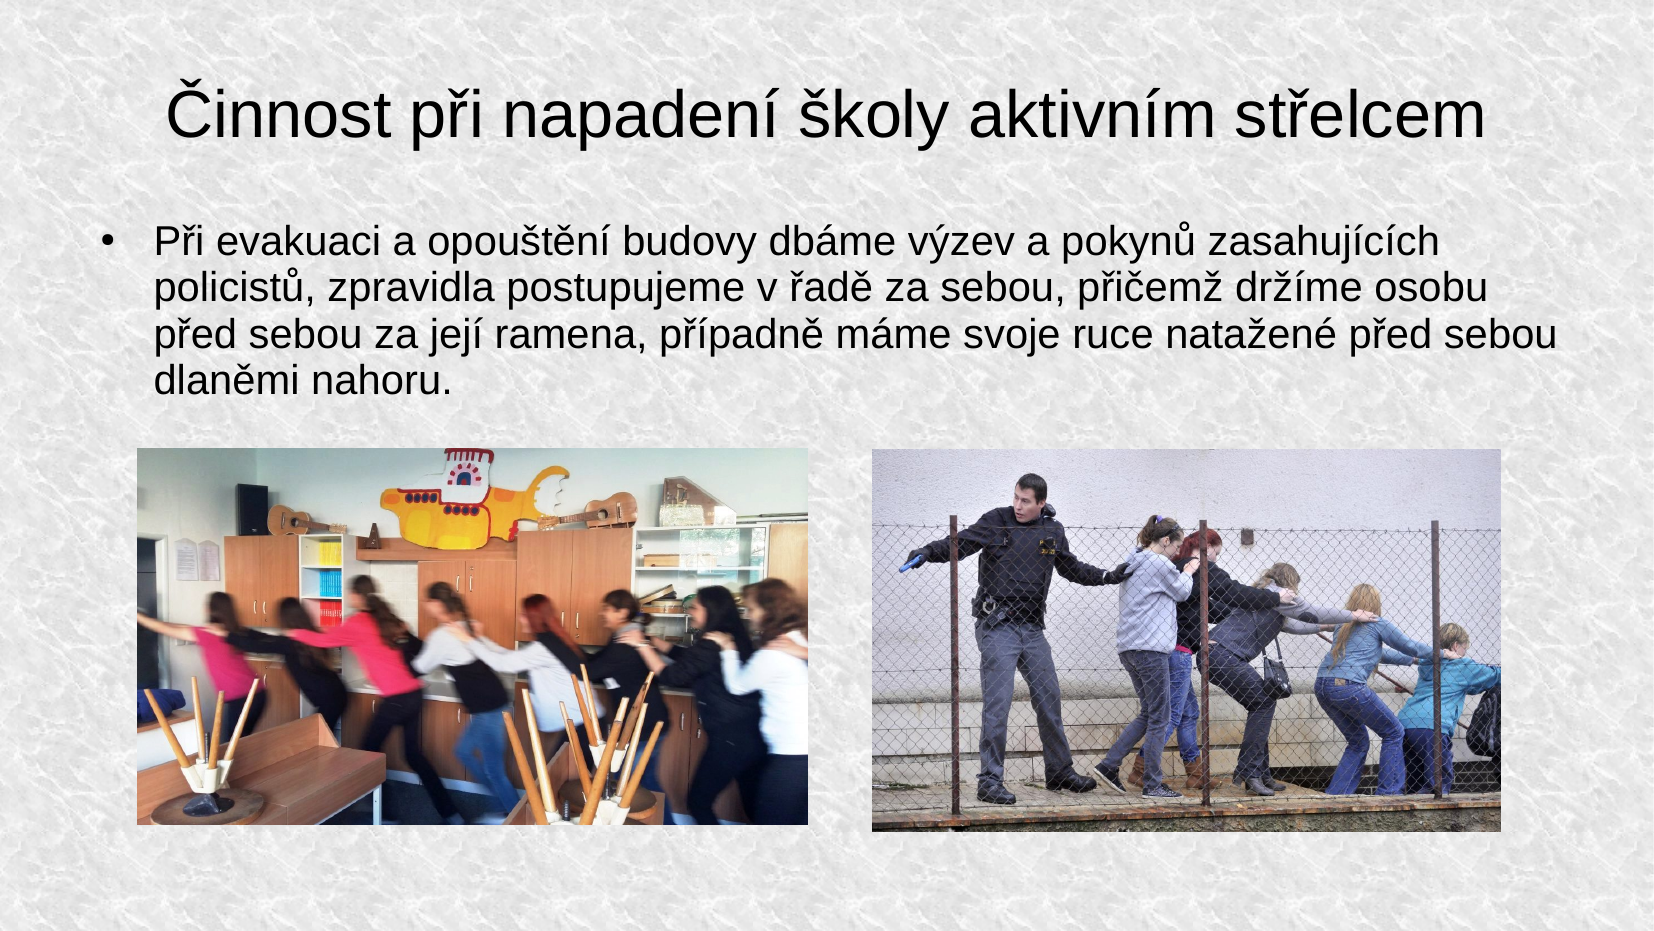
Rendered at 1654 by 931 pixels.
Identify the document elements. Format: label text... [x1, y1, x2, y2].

list Při evakuaci a opouštění budovy dbáme výzev a pokynů zasahujících policistů, zpravidla postupujeme v řadě za sebou, přičemž držíme osobu před sebou za její ramena, případně máme svoje ruce natažené před sebou dlaněmi nahoru. [82, 217, 1571, 758]
picture [0, 0, 1654, 931]
title Činnost při napadení školy aktivním střelcem [82, 37, 1571, 193]
